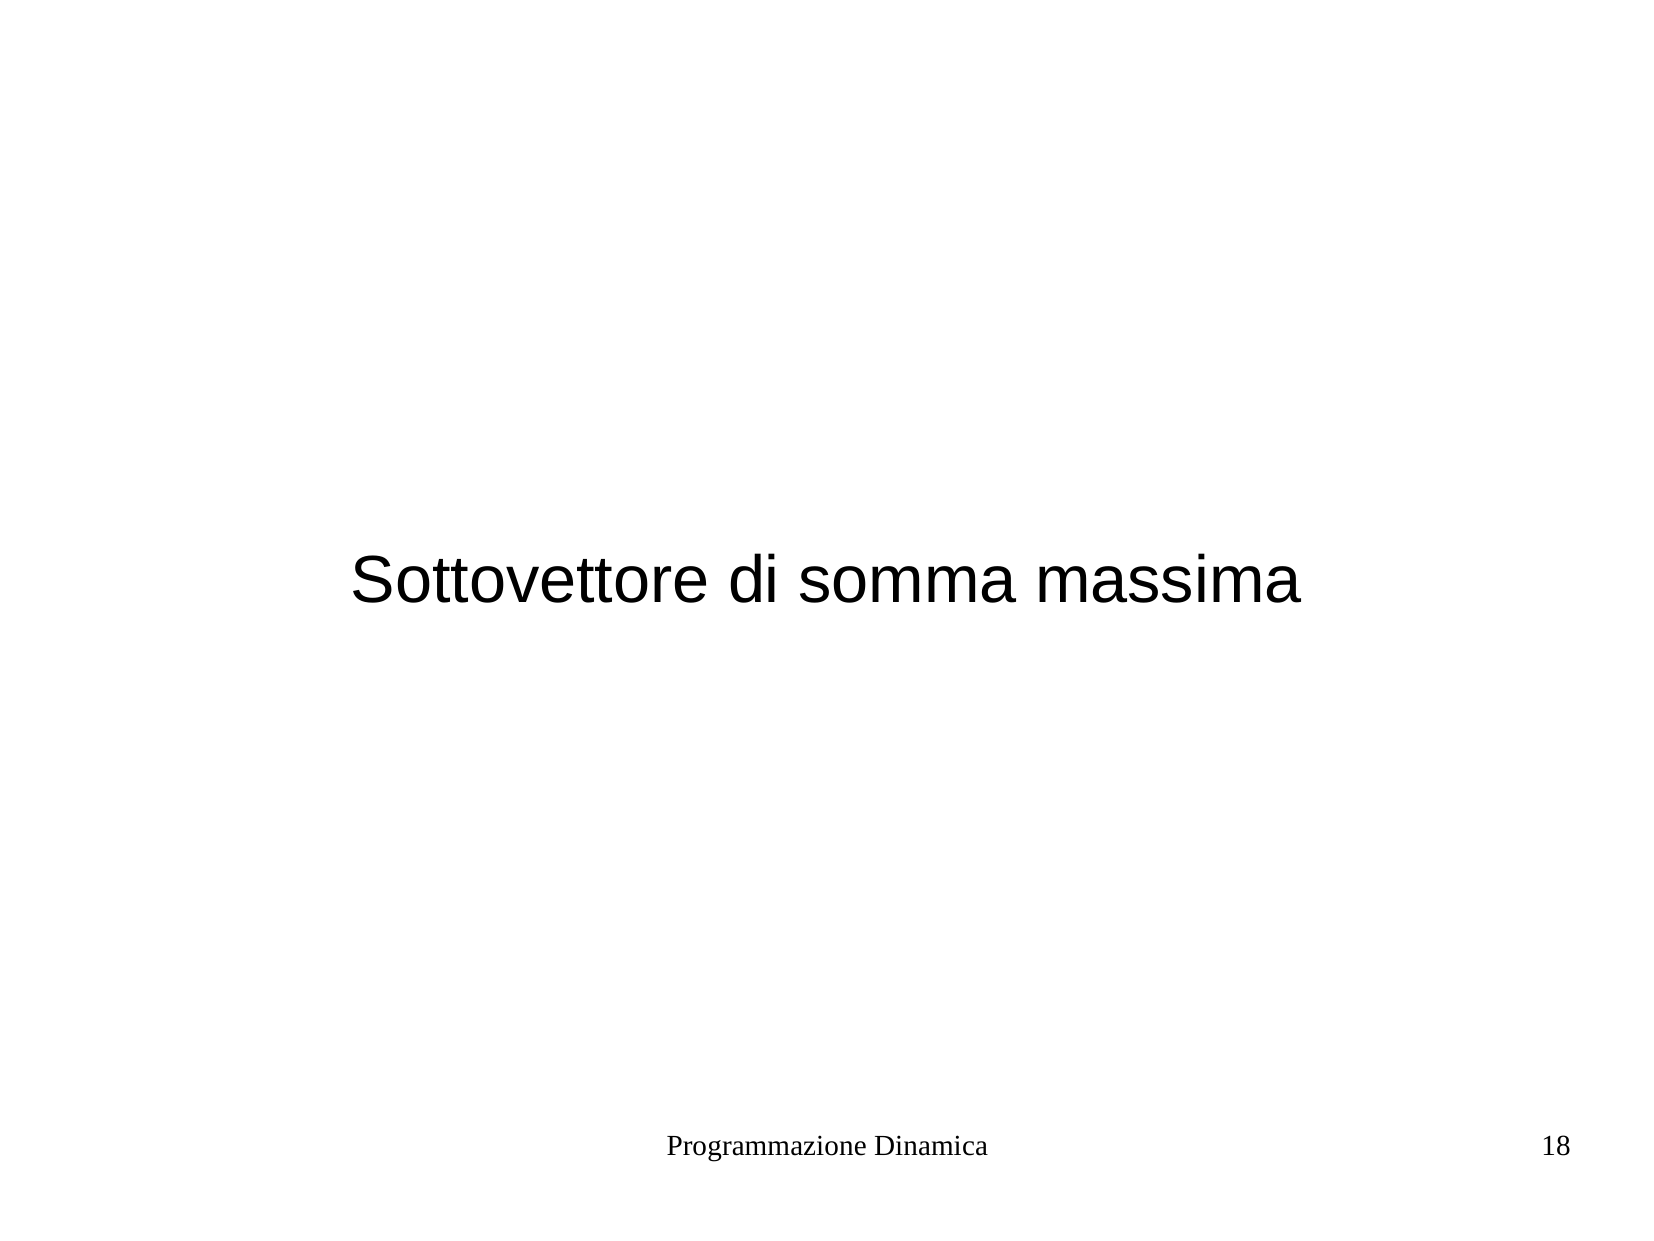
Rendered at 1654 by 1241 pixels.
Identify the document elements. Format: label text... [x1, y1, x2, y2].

subtitle Sottovettore di somma massima [82, 49, 1571, 1109]
